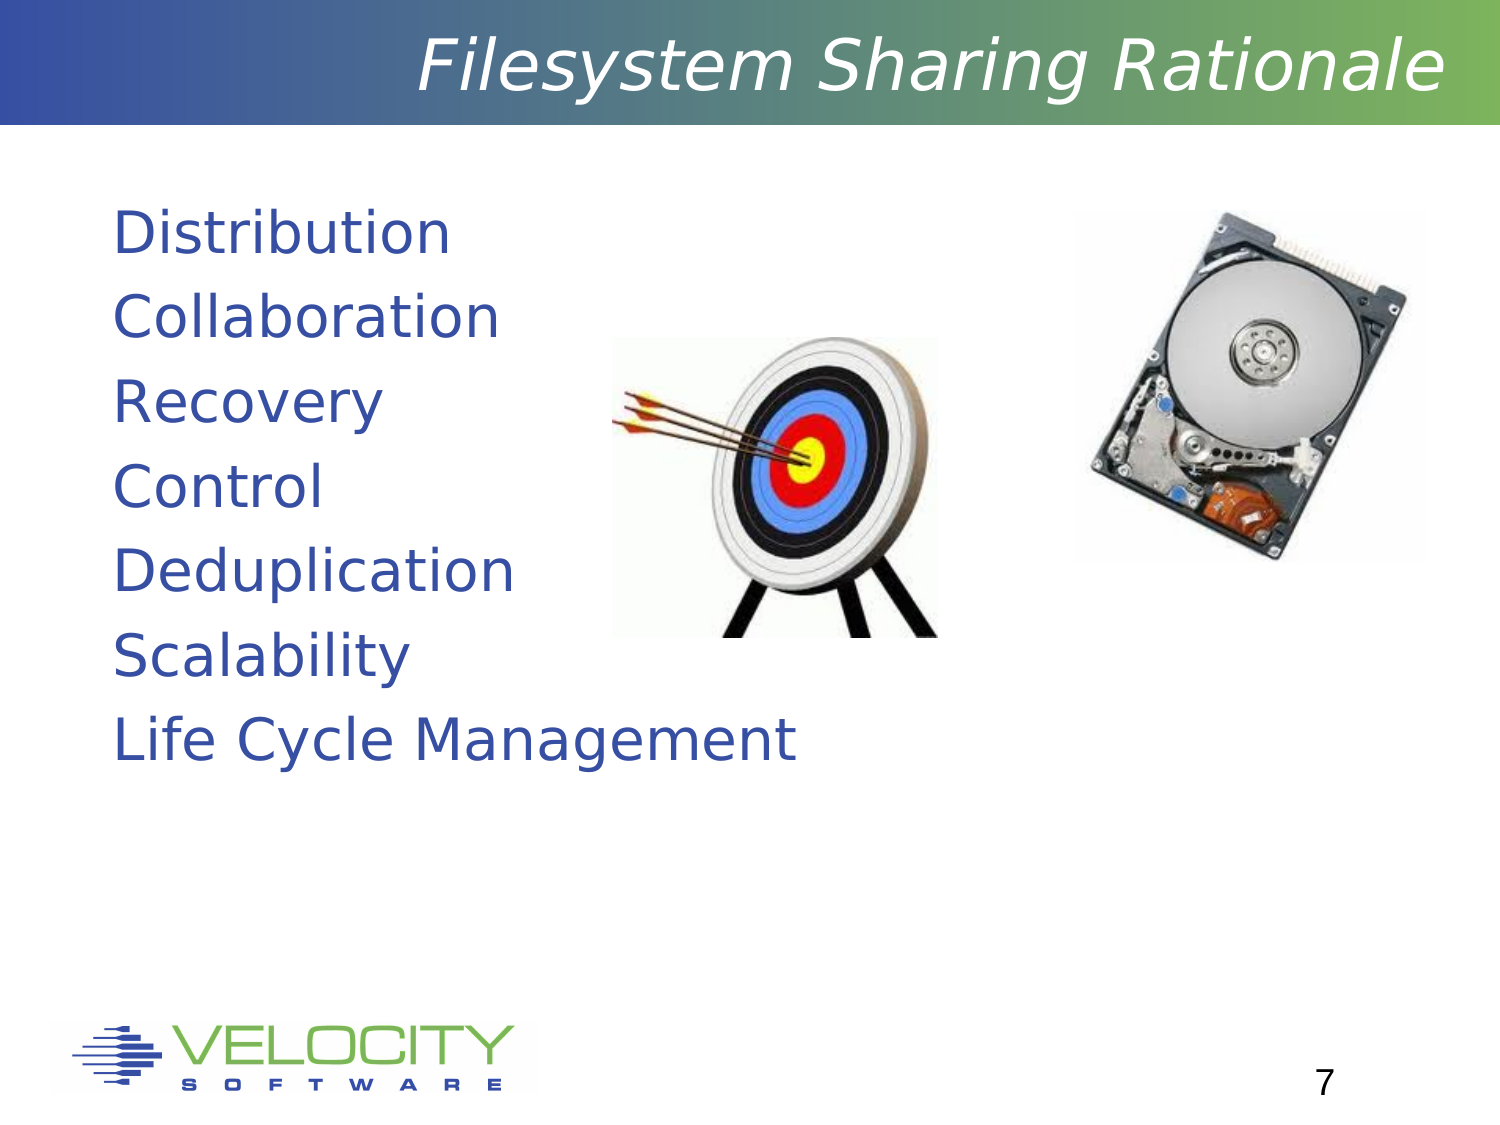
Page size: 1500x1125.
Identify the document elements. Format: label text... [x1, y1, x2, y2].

list Distribution Collaboration Recovery Control Deduplication Scalability Life Cycle Management [70, 187, 1438, 988]
picture [50, 1021, 538, 1094]
title Filesystem Sharing Rationale [62, 12, 1463, 113]
picture [612, 337, 938, 638]
picture [1073, 210, 1426, 563]
